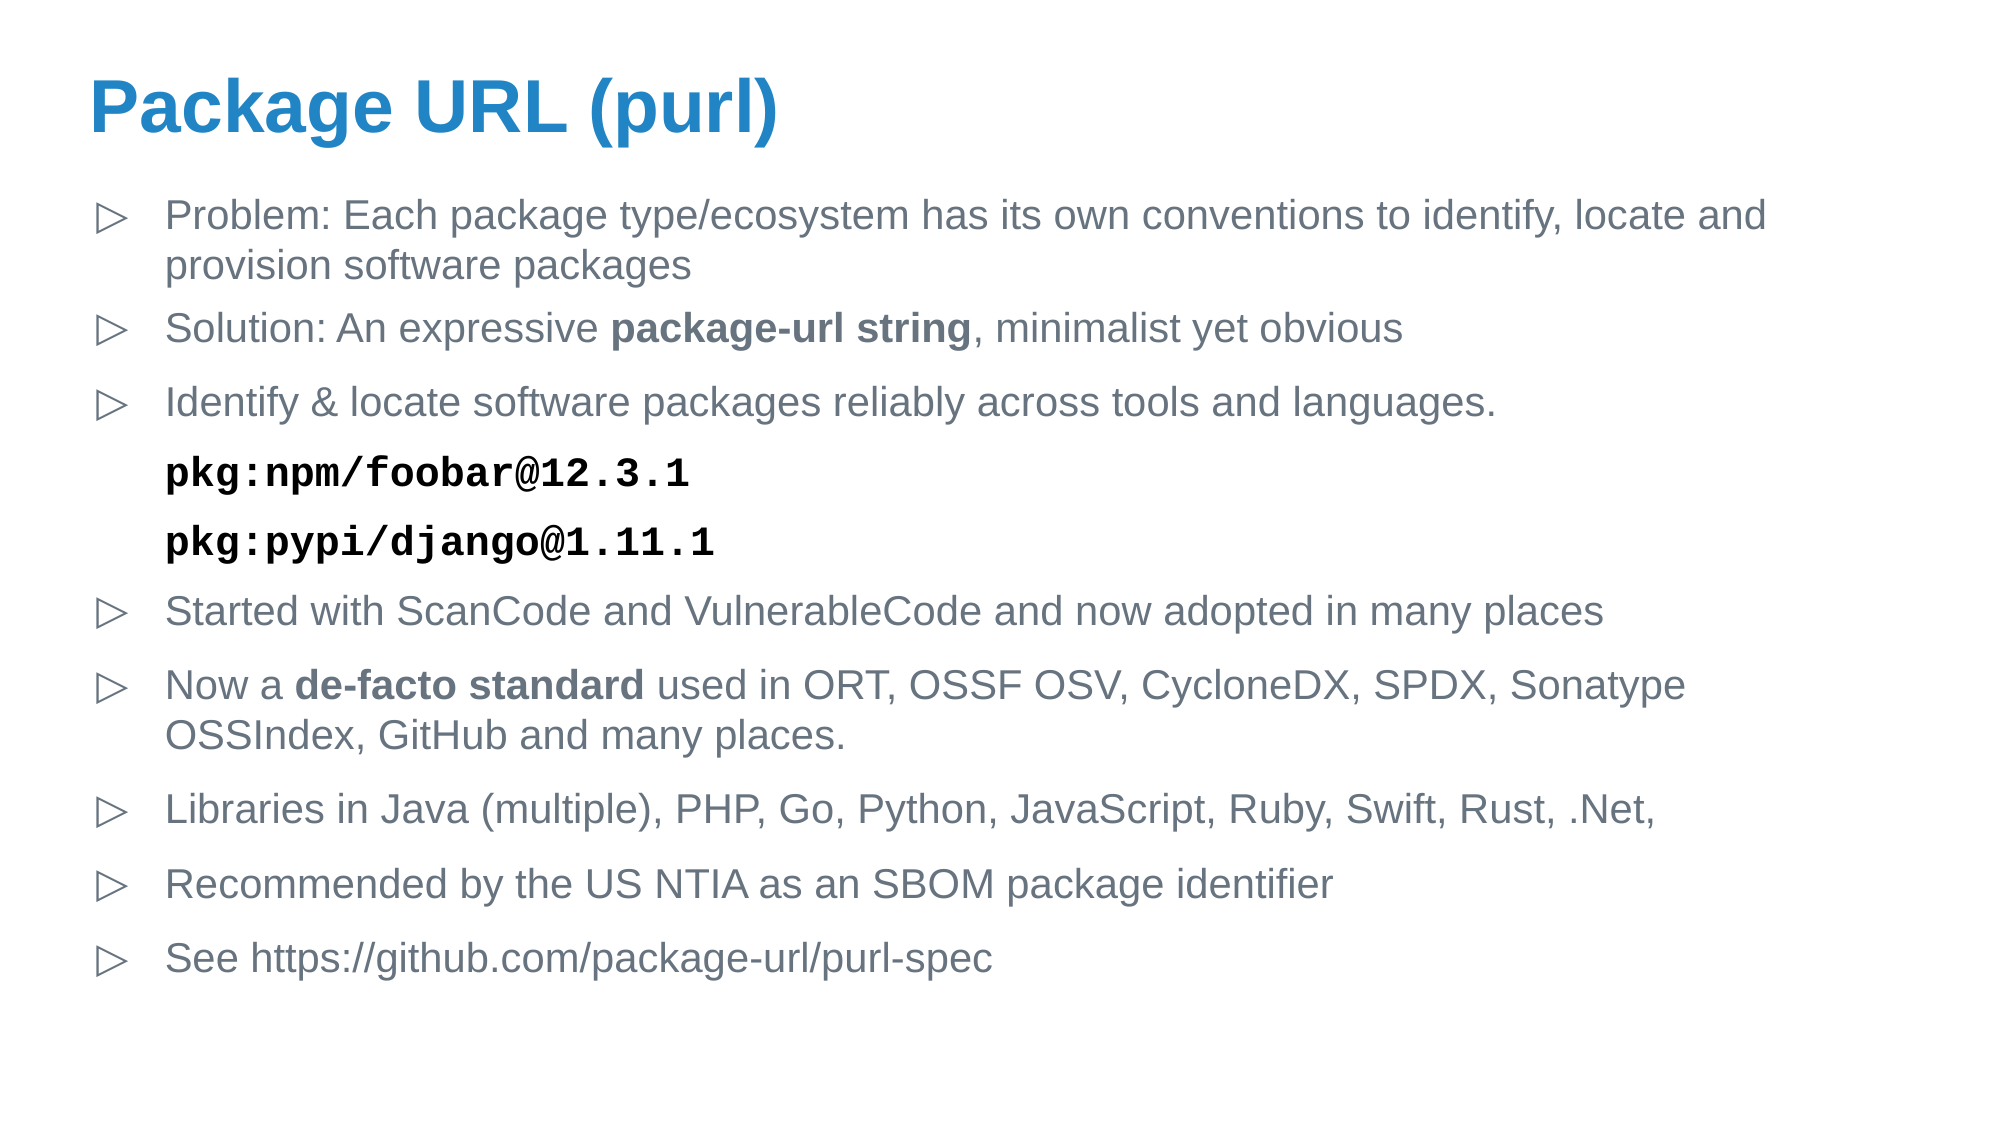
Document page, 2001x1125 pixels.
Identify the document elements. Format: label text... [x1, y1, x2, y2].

text_box Problem: Each package type/ecosystem has its own conventions to identify, locate and provision software packages Solution: An expressive package-url string, minimalist yet obvious Identify & locate software packages reliably across tools and languages. pkg:npm/foobar@12.3.1 pkg:pypi/django@1.11.1 Started with ScanCode and VulnerableCode and now adopted in many places Now a de-facto standard used in ORT, OSSF OSV, CycloneDX, SPDX, Sonatype OSSIndex, GitHub and many places. Libraries in Java (multiple), PHP, Go, Python, JavaScript, Ruby, Swift, Rust, .Net, Recommended by the US NTIA as an SBOM package identifier See https://github.com/package-url/purl-spec [74, 173, 1879, 993]
text_box Package URL (purl) [74, 44, 1960, 162]
